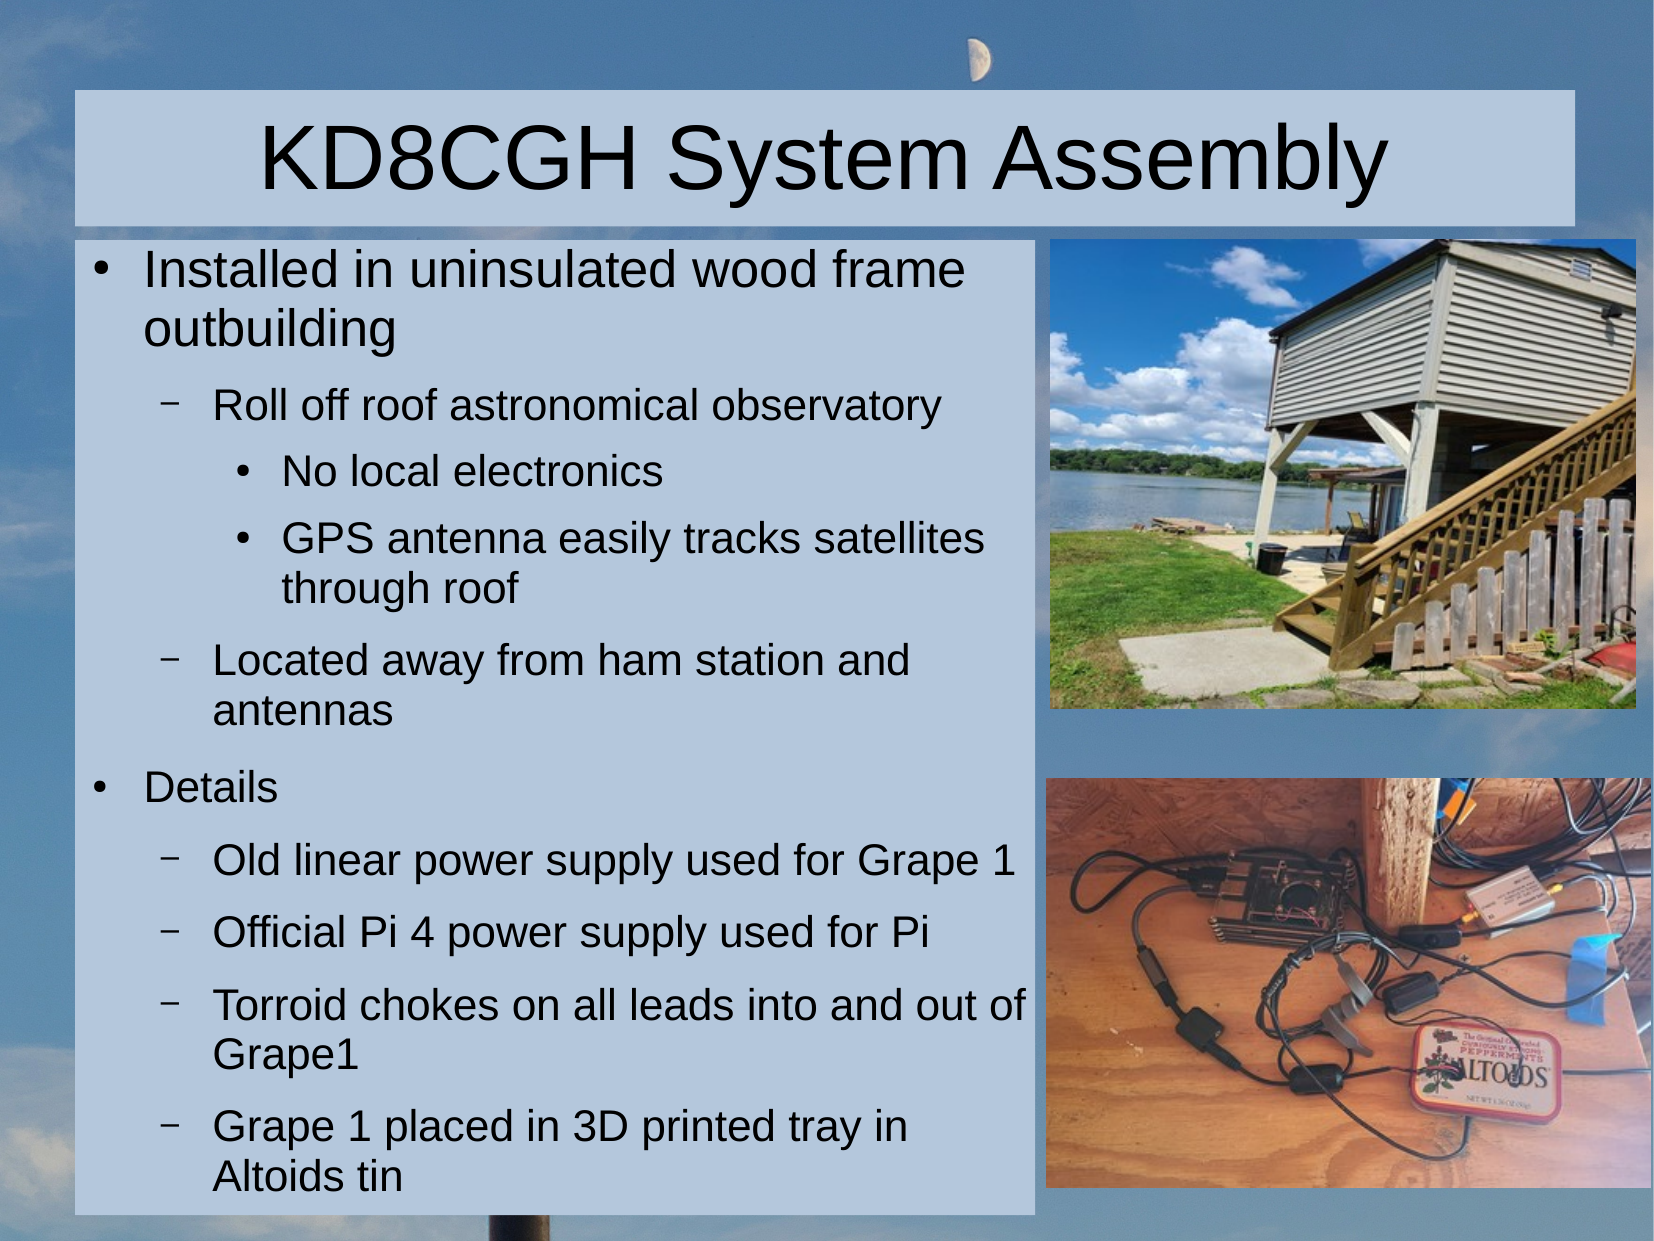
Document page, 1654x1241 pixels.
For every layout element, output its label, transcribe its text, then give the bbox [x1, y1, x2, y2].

title KD8CGH System Assembly [75, 90, 1576, 227]
picture [0, 0, 1654, 1241]
list Installed in uninsulated wood frame outbuilding Roll off roof astronomical observatory No local electronics GPS antenna easily tracks satellites through roof Located away from ham station and antennas Details Old linear power supply used for Grape 1 Official Pi 4 power supply used for Pi Torroid chokes on all leads into and out of Grape1 Grape 1 placed in 3D printed tray in Altoids tin [75, 240, 1036, 1216]
